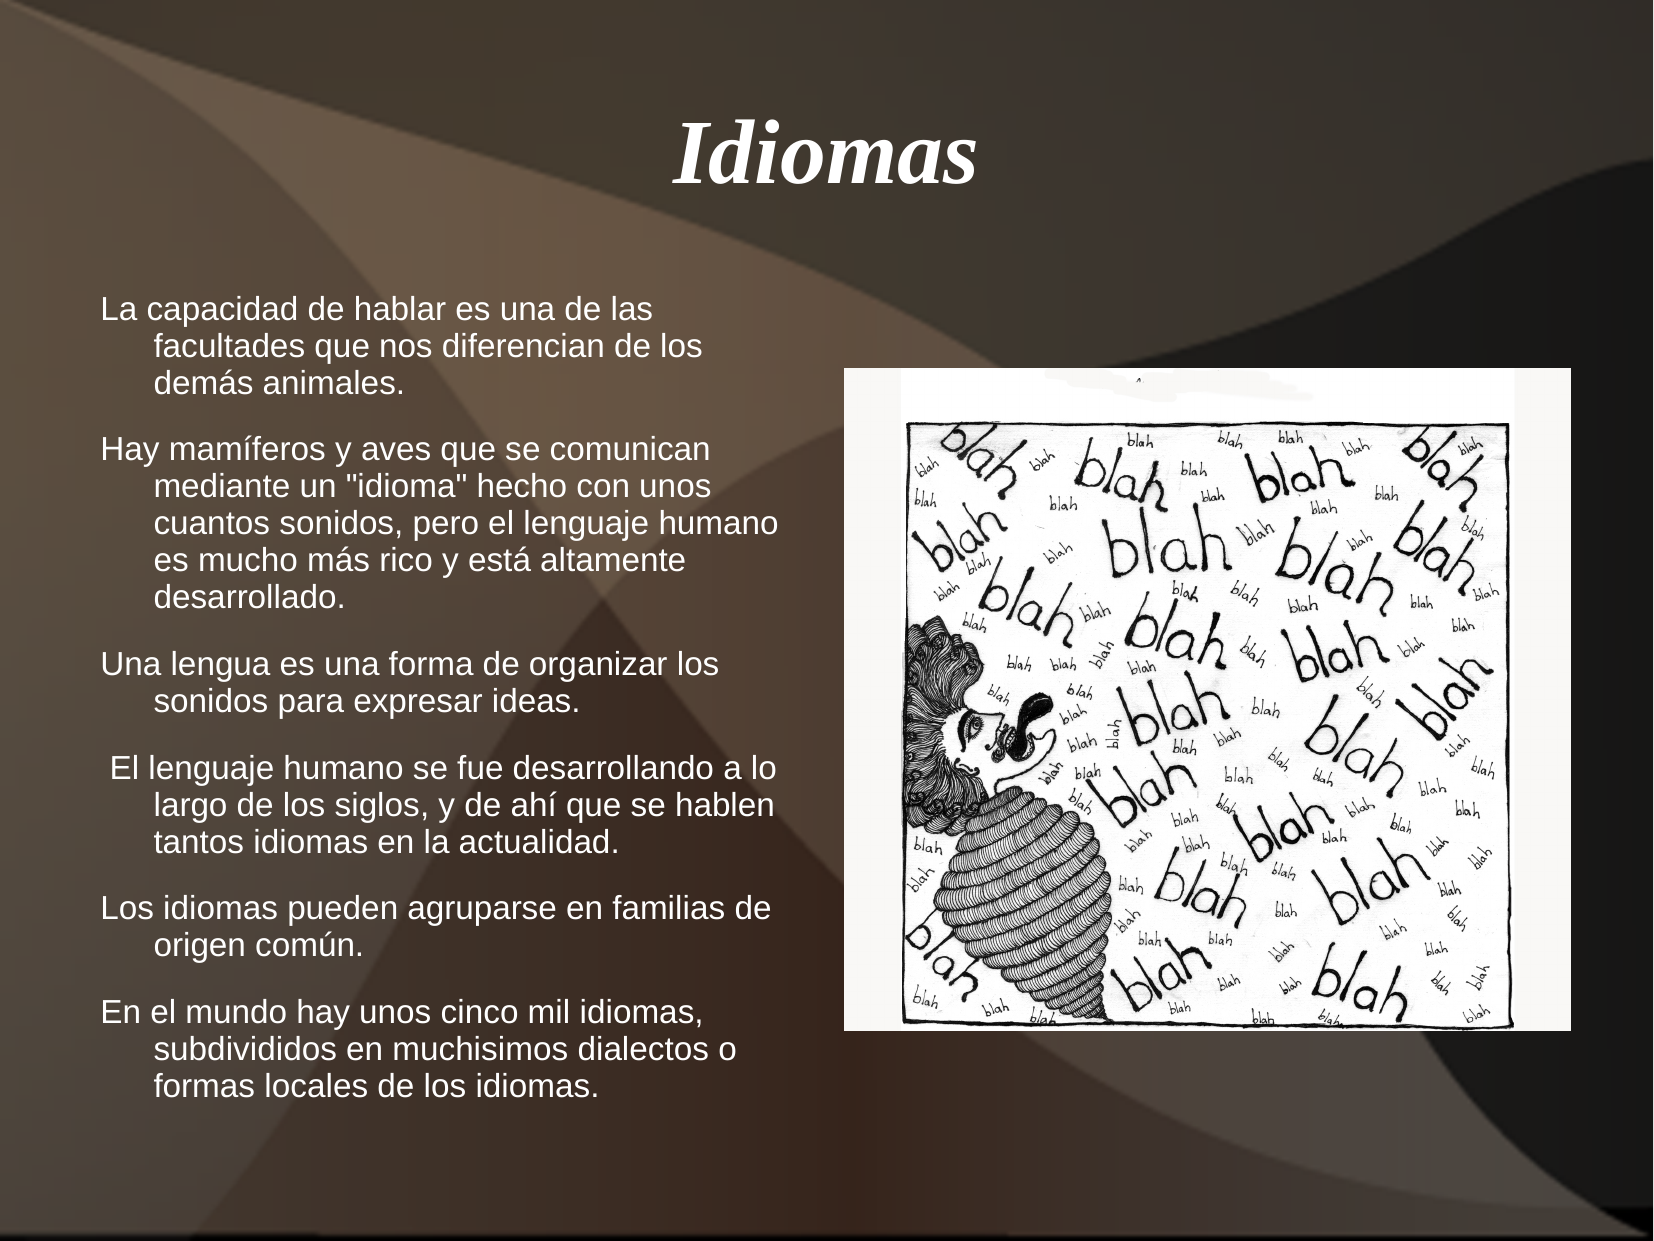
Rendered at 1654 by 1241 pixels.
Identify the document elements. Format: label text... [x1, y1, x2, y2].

title Idiomas [82, 49, 1571, 257]
picture [0, 0, 1654, 1241]
list La capacidad de hablar es una de las facultades que nos diferencian de los demás animales. Hay mamíferos y aves que se comunican mediante un "idioma" hecho con unos cuantos sonidos, pero el lenguaje humano es mucho más rico y está altamente desarrollado. Una lengua es una forma de organizar los sonidos para expresar ideas. El lenguaje humano se fue desarrollando a lo largo de los siglos, y de ahí que se hablen tantos idiomas en la actualidad. Los idiomas pueden agruparse en familias de origen común. En el mundo hay unos cinco mil idiomas, subdivididos en muchisimos dialectos o formas locales de los idiomas. [82, 290, 809, 1109]
